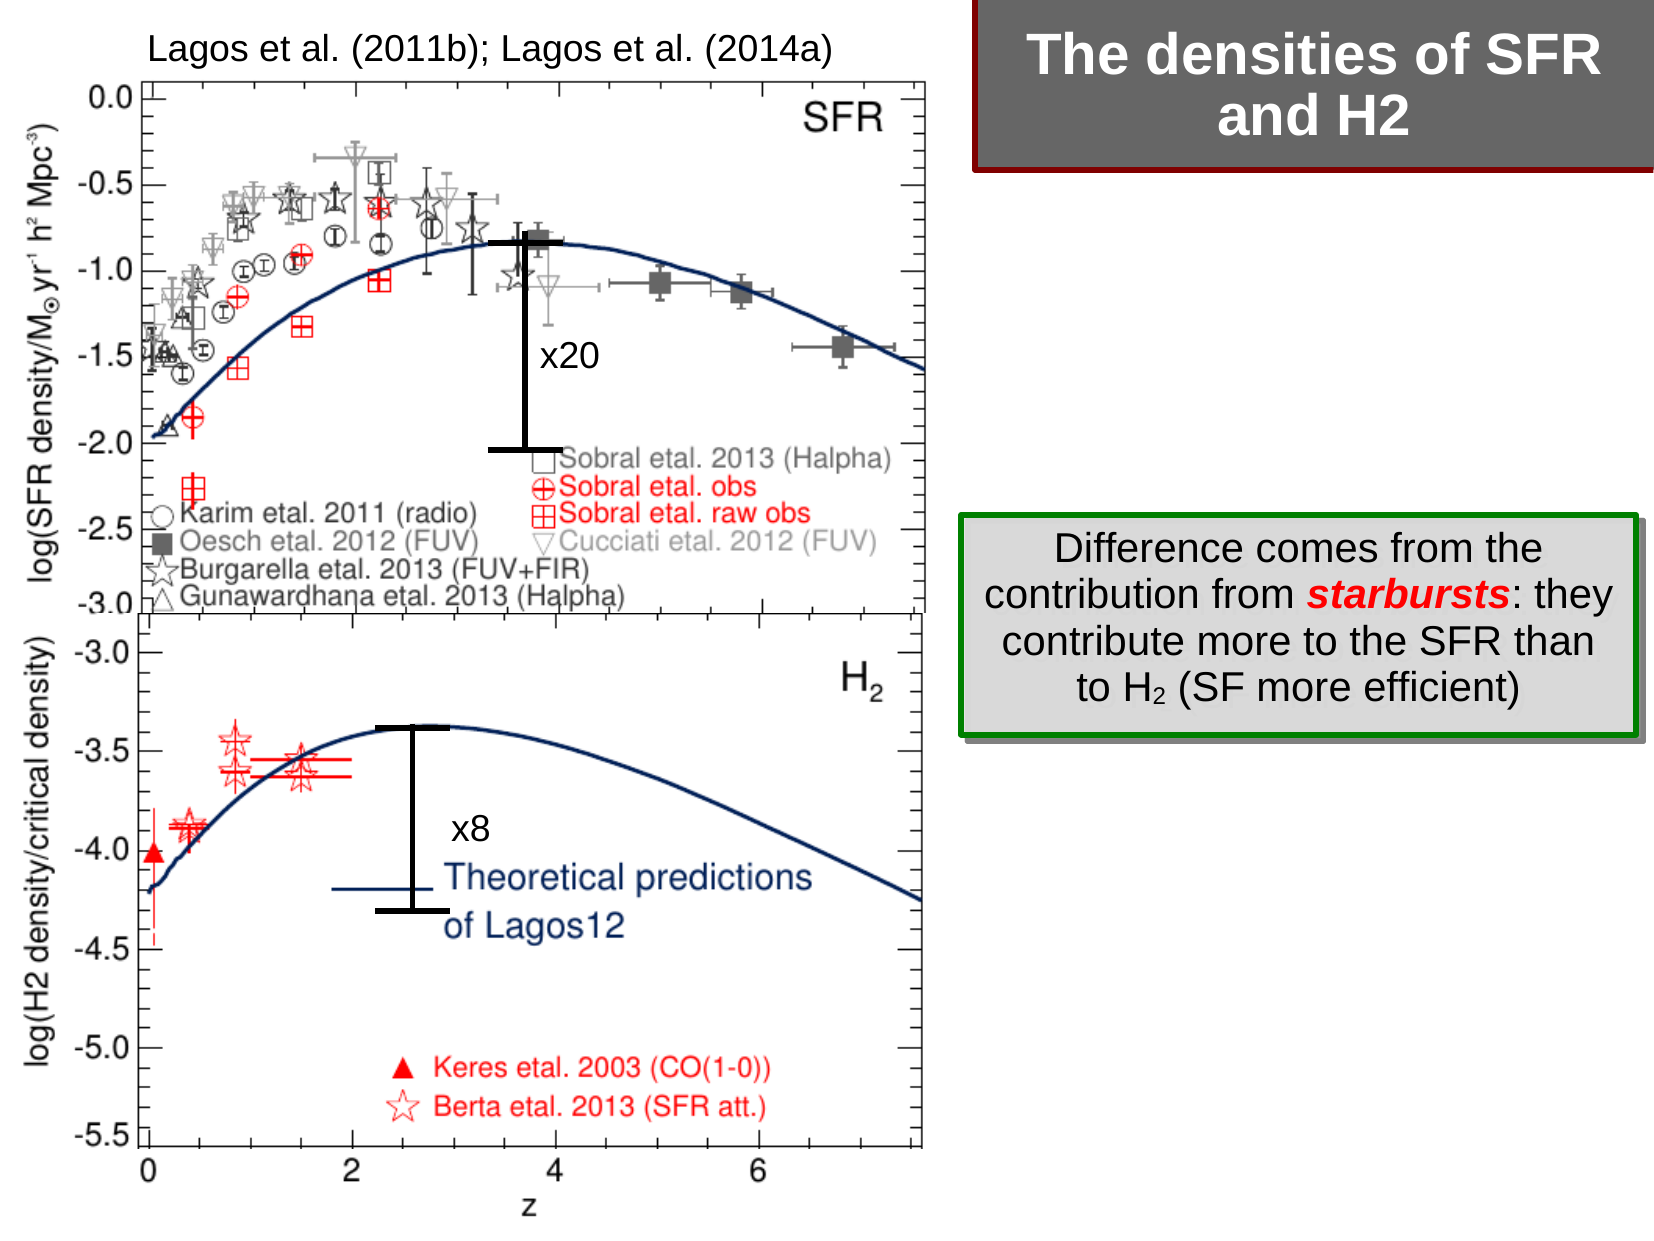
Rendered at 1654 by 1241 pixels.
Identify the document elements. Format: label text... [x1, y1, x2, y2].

text_box x20 [525, 327, 713, 385]
text_box [974, 0, 1654, 170]
picture [122, 1150, 824, 1221]
title The densities of SFR and H2 [994, 25, 1635, 148]
text_box x8 [436, 800, 624, 857]
text_box Difference comes from the contribution from starbursts: they contribute more to the SFR than to H2 (SF more efficient) [961, 514, 1637, 735]
text_box Lagos et al. (2011b); Lagos et al. (2014a) [132, 20, 901, 78]
picture [0, 47, 962, 1149]
